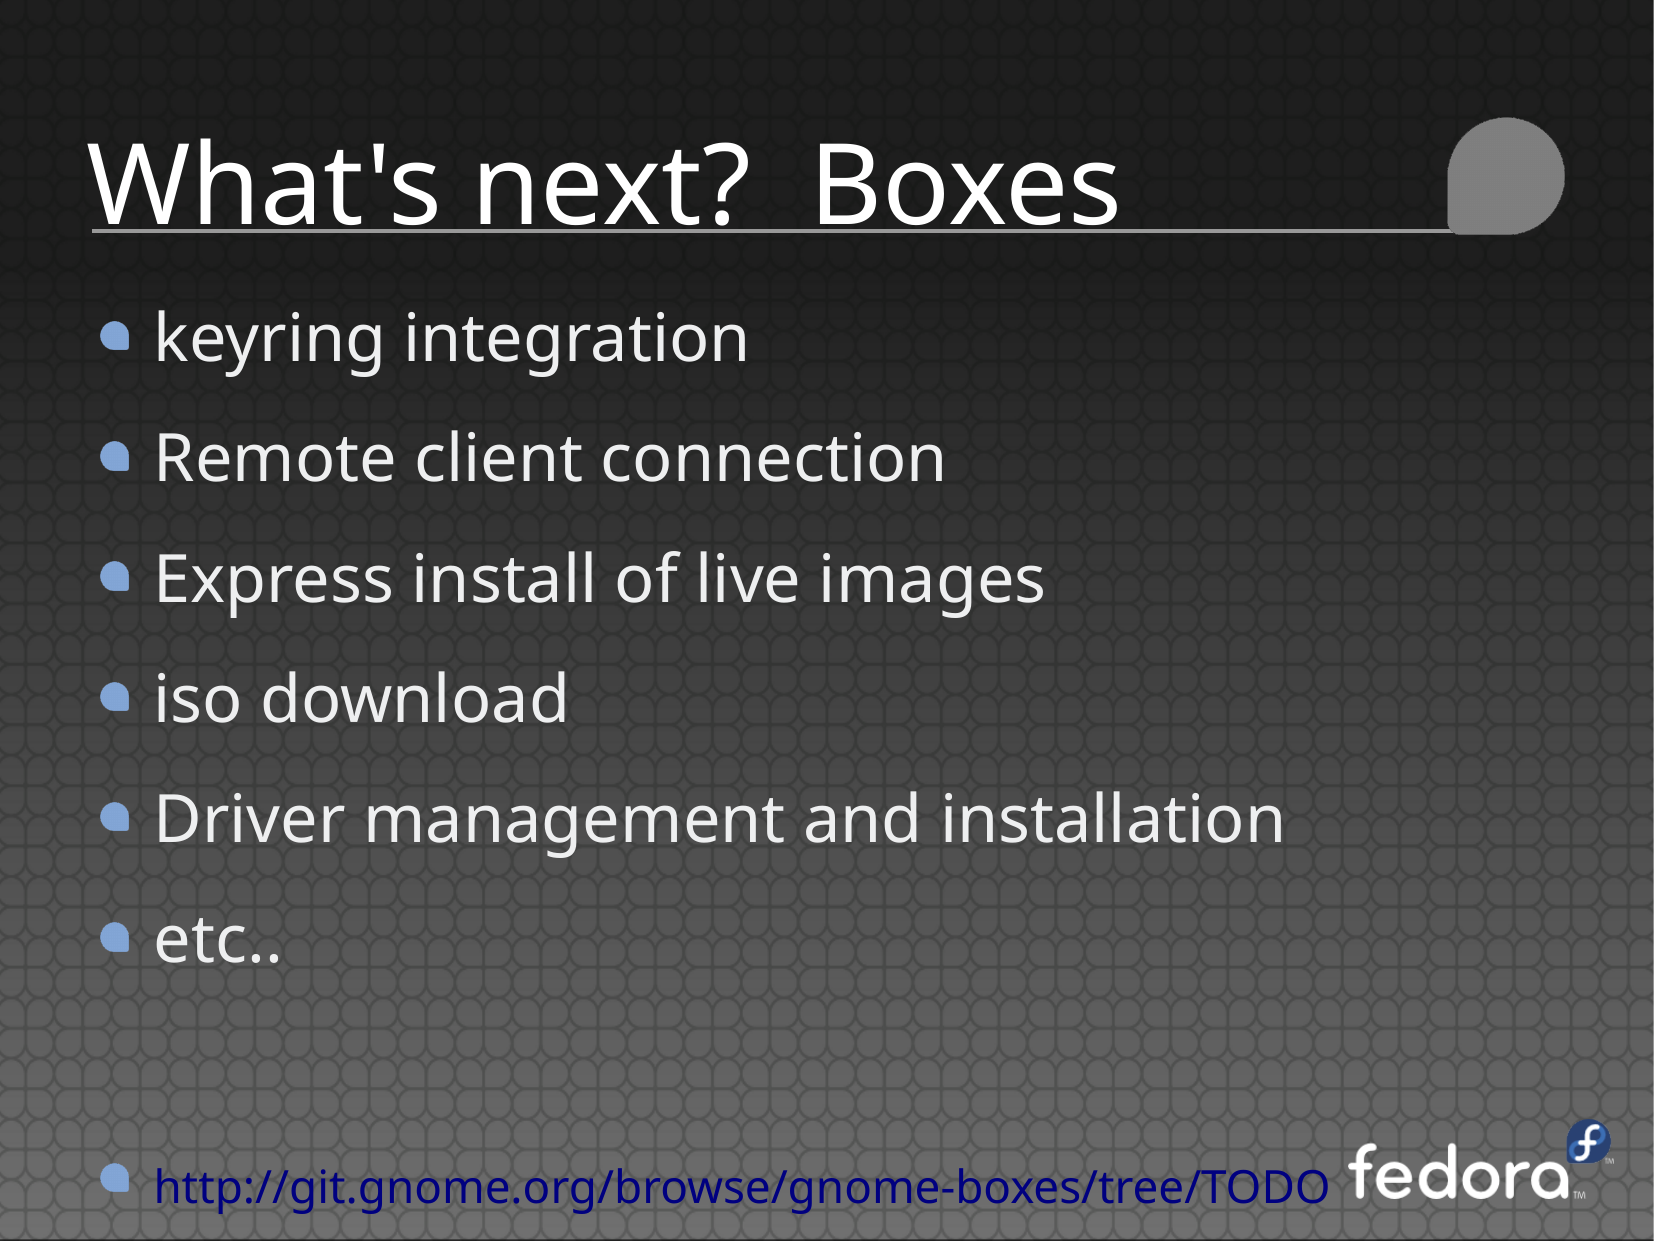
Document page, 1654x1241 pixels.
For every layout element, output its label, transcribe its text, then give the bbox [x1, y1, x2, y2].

picture [0, 0, 1654, 1241]
title What's next? Boxes [86, 112, 1576, 249]
list keyring integration Remote client connection Express install of live images iso download Driver management and installation etc.. http://git.gnome.org/browse/gnome-boxes/tree/TODO [82, 290, 1571, 1109]
